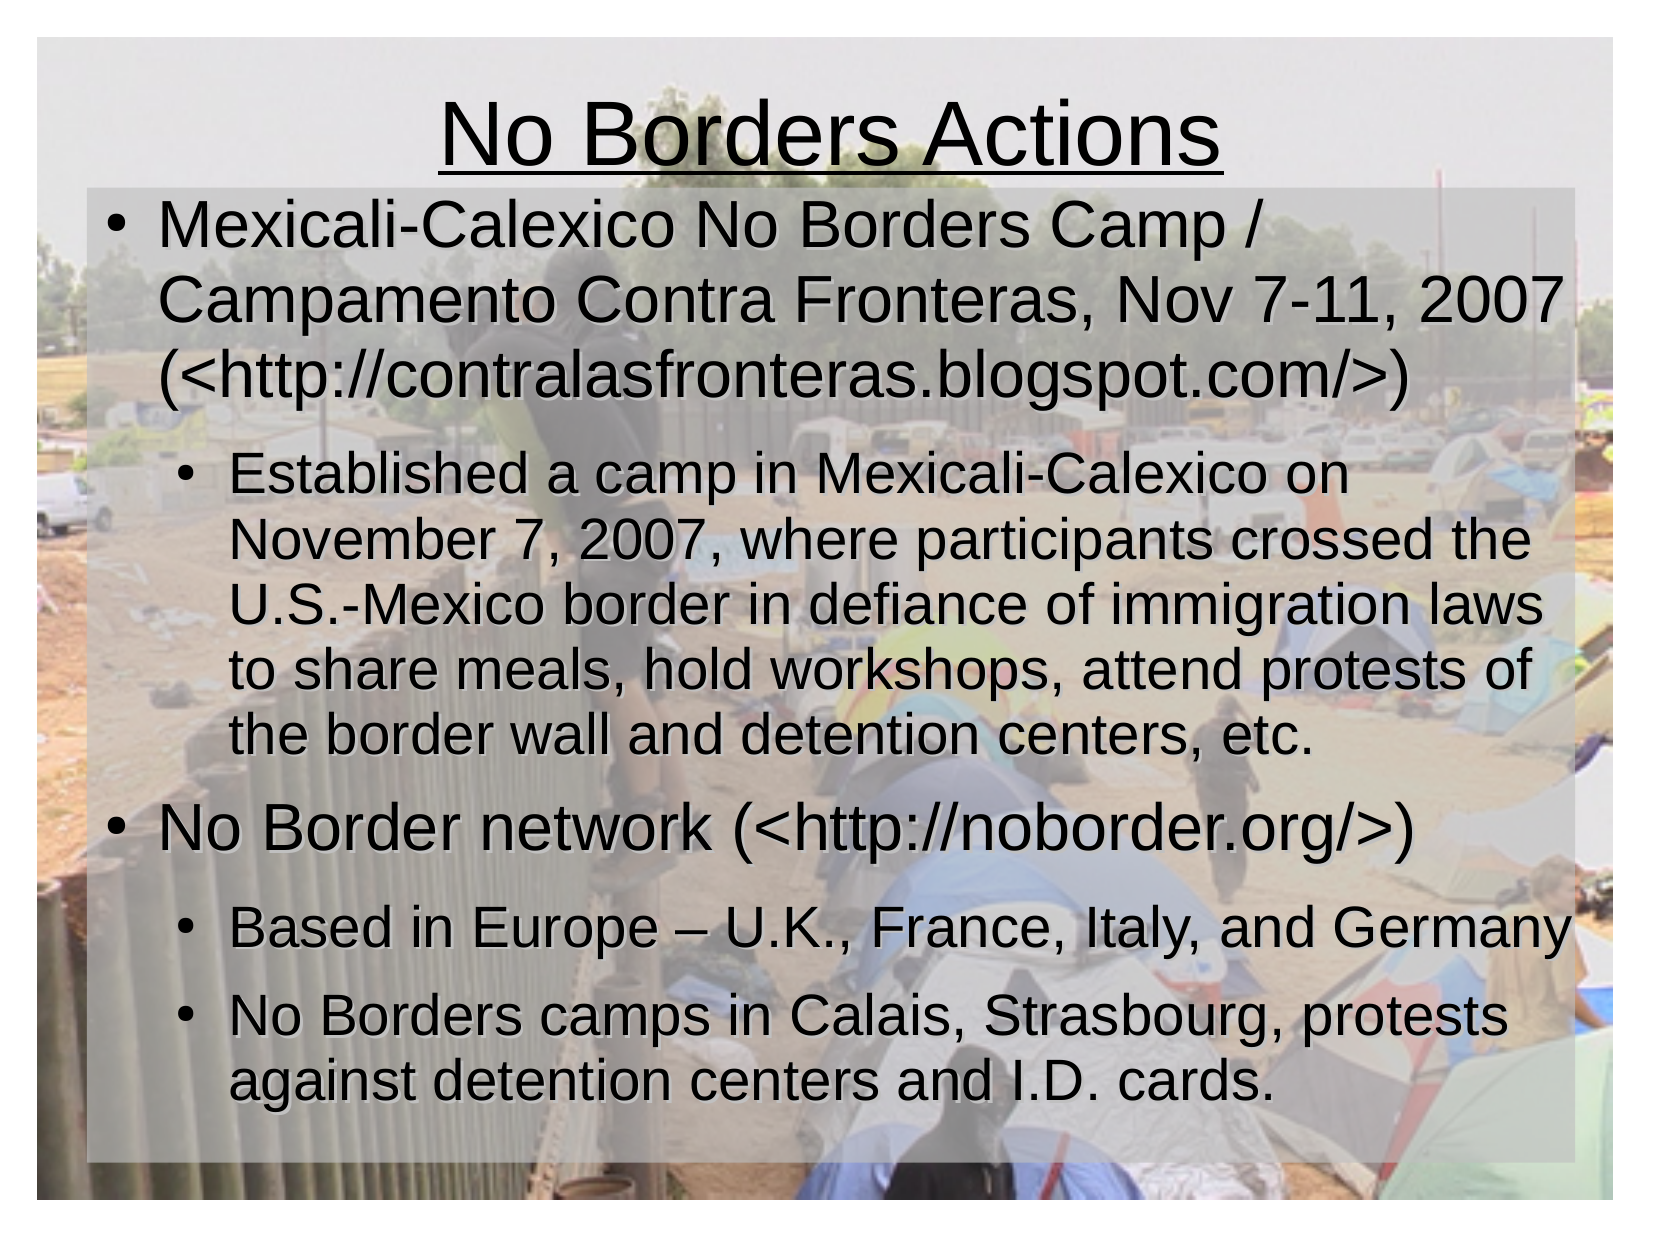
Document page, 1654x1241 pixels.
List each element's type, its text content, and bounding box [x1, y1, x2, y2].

picture [37, 37, 1613, 1201]
title No Borders Actions [86, 37, 1576, 187]
list Mexicali-Calexico No Borders Camp / Campamento Contra Fronteras, Nov 7-11, 2007 (<http://contralasfronteras.blogspot.com/>) Established a camp in Mexicali-Calexico on November 7, 2007, where participants crossed the U.S.-Mexico border in defiance of immigration laws to share meals, hold workshops, attend protests of the border wall and detention centers, etc. No Border network (<http://noborder.org/>) Based in Europe – U.K., France, Italy, and Germany No Borders camps in Calais, Strasbourg, protests against detention centers and I.D. cards. [86, 187, 1576, 1163]
